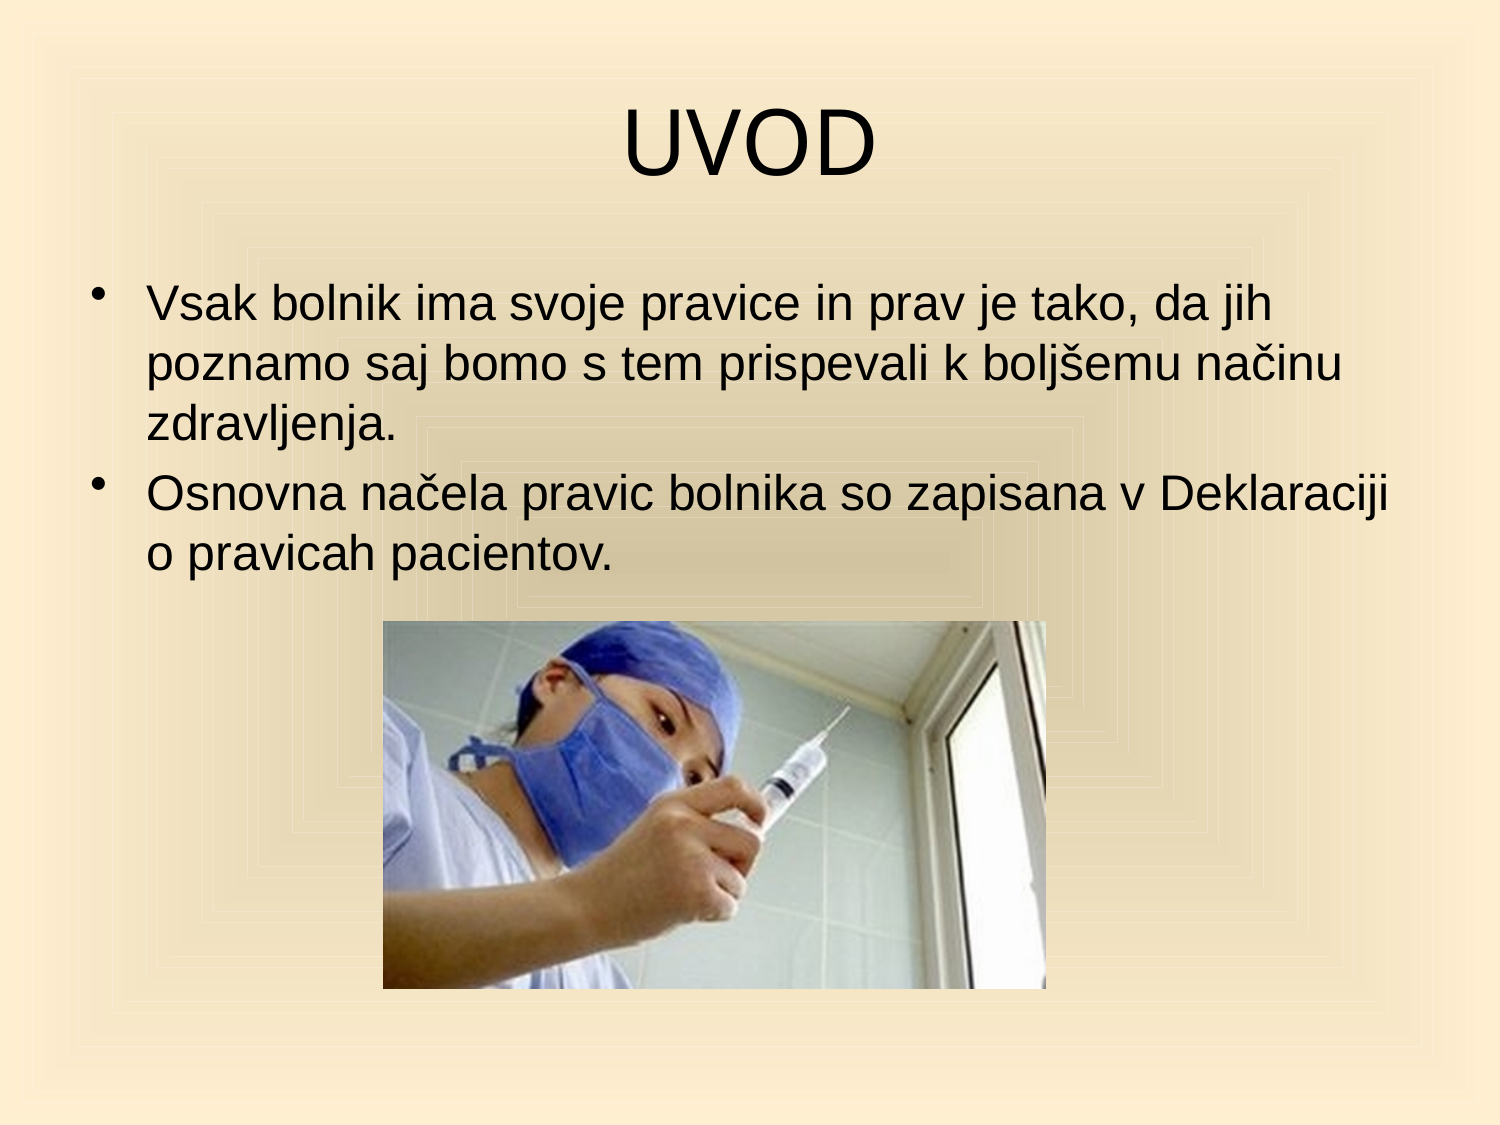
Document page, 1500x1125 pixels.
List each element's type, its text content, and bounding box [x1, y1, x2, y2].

picture [383, 621, 1046, 989]
list Vsak bolnik ima svoje pravice in prav je tako, da jih poznamo saj bomo s tem prispevali k boljšemu načinu zdravljenja. Osnovna načela pravic bolnika so zapisana v Deklaraciji o pravicah pacientov. [75, 262, 1425, 1005]
title UVOD [75, 45, 1425, 233]
